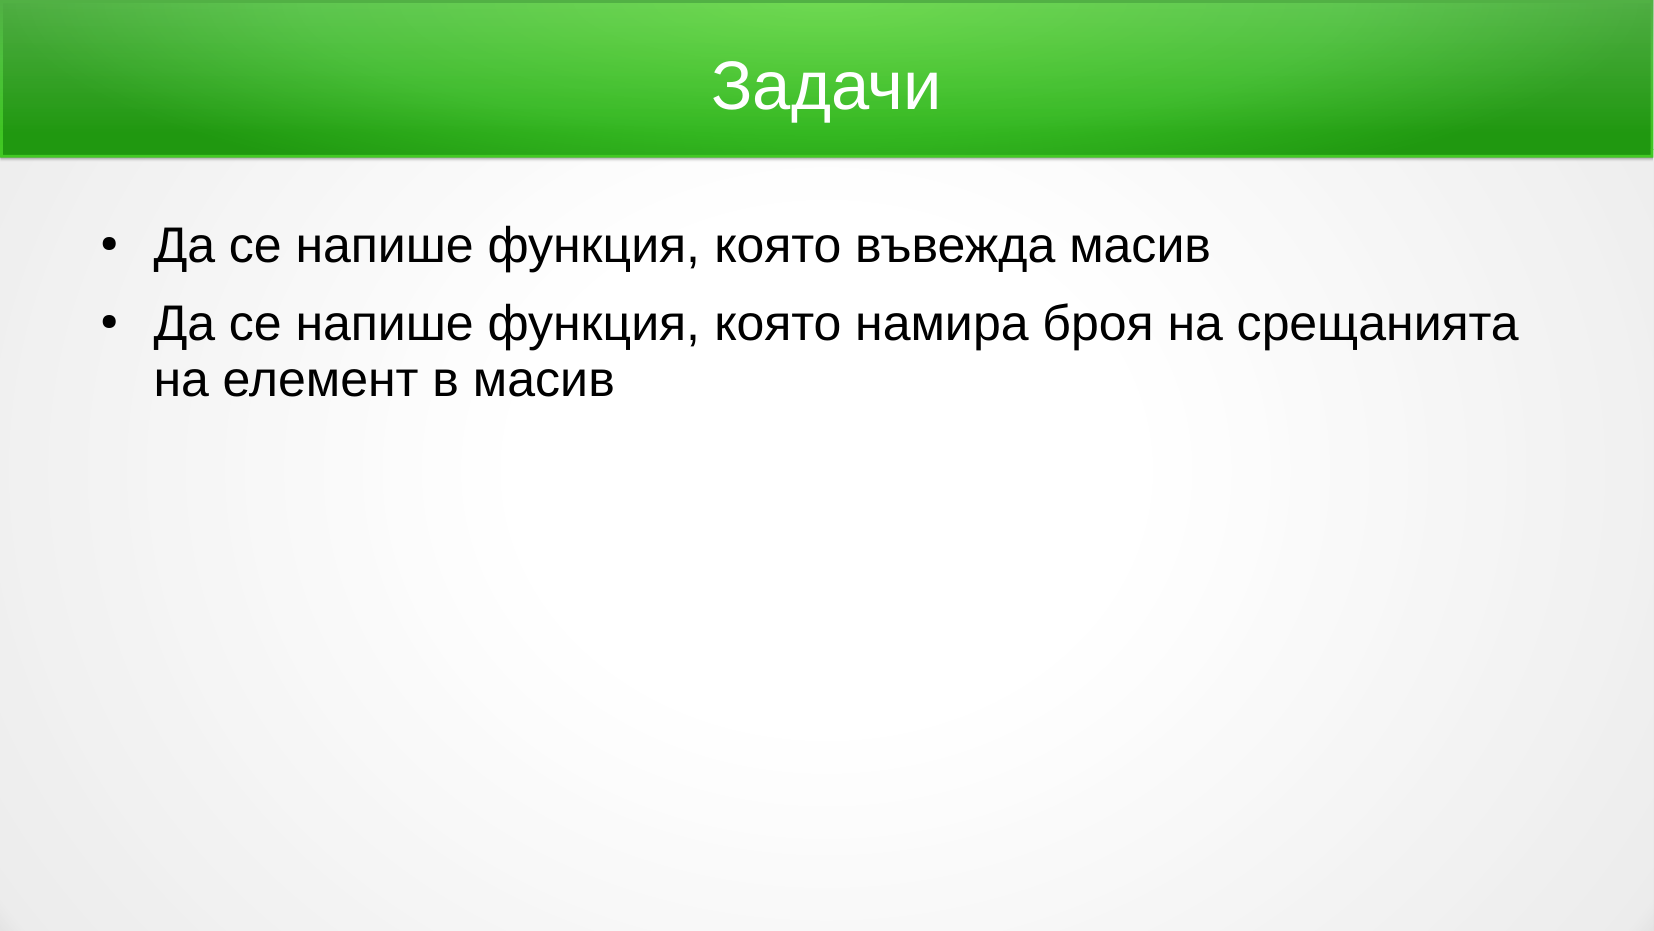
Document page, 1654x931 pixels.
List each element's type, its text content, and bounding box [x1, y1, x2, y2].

title Задачи [82, 37, 1571, 135]
list Да се напише функция, която въвежда масив Да се напише функция, която намира броя на срещанията на елемент в масив [82, 217, 1538, 758]
